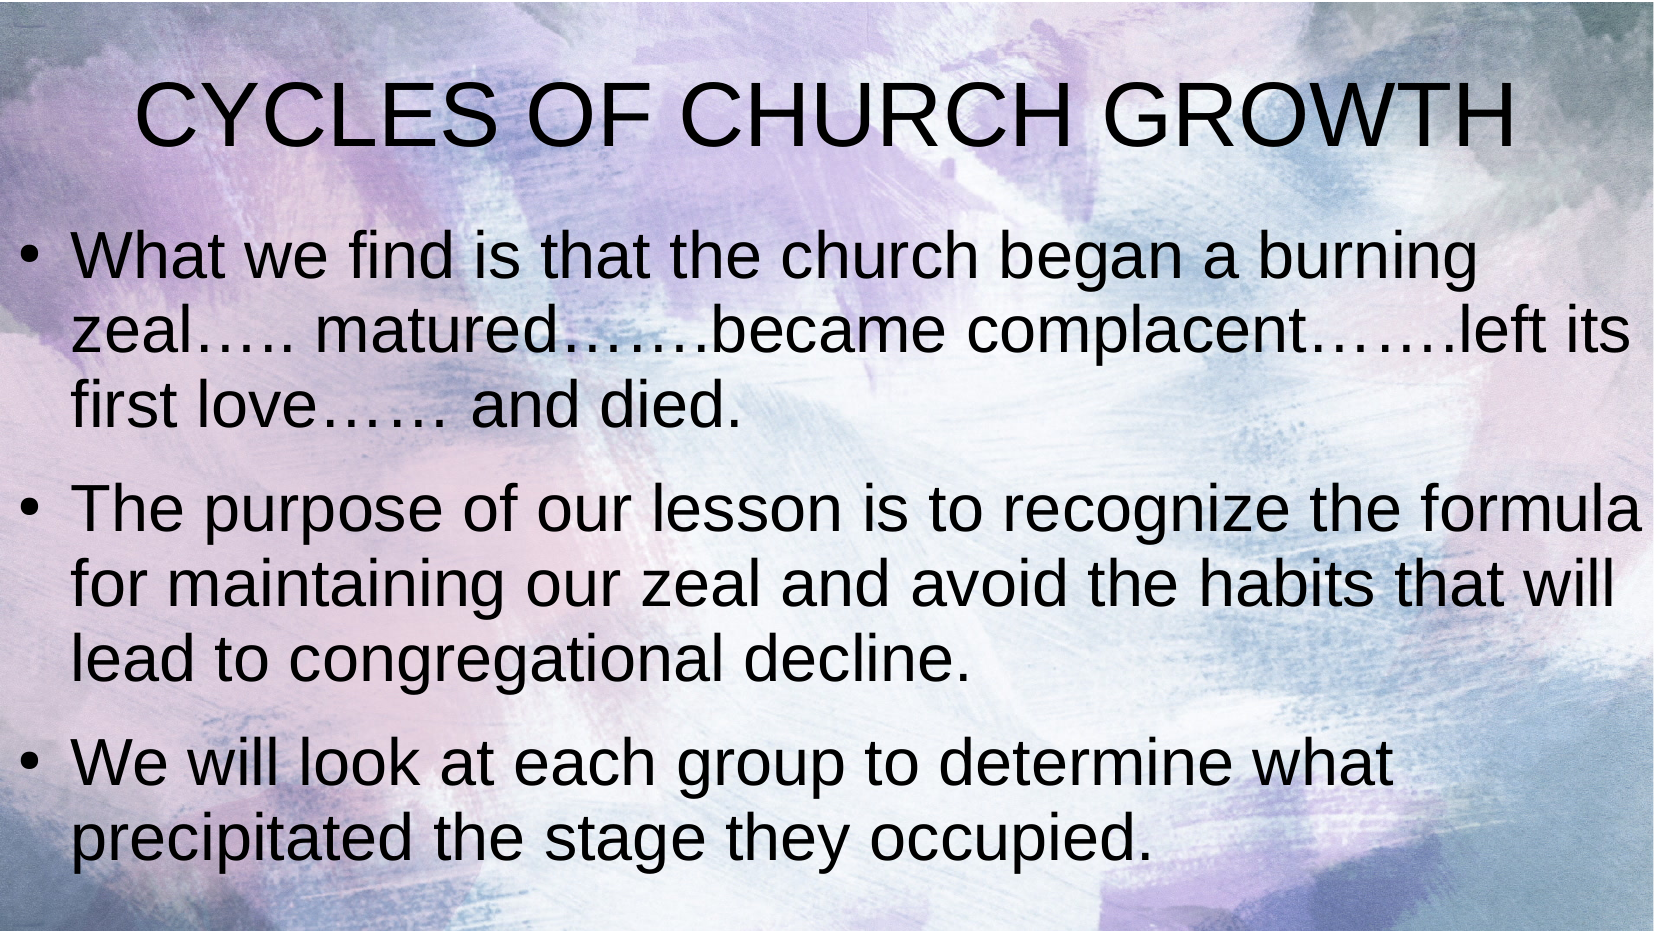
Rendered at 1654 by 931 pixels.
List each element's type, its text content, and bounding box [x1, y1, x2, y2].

picture [0, 2, 1654, 217]
list What we find is that the church began a burning zeal….. matured…….became complacent…….left its first love…… and died. The purpose of our lesson is to recognize the formula for maintaining our zeal and avoid the habits that will lead to congregational decline. We will look at each group to determine what precipitated the stage they occupied. [0, 217, 1654, 931]
title CYCLES OF CHURCH GROWTH [82, 37, 1571, 193]
